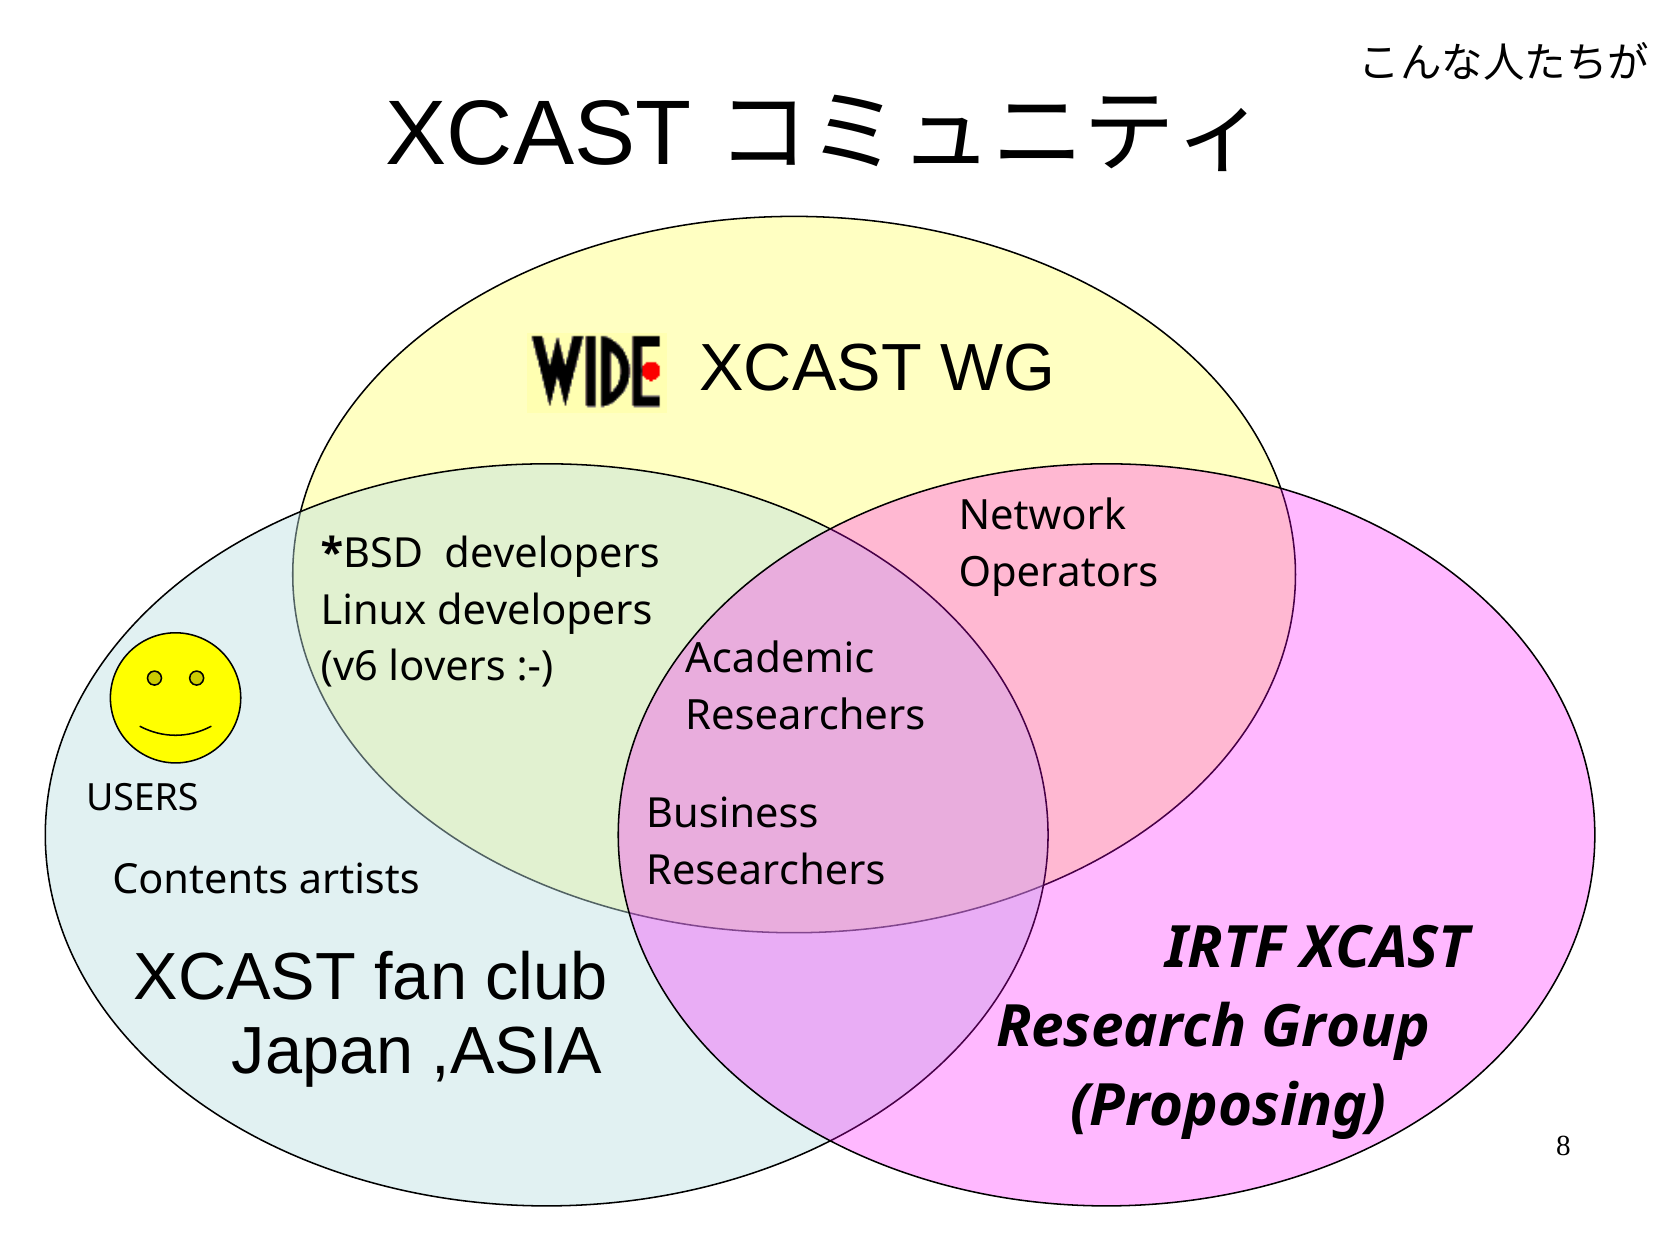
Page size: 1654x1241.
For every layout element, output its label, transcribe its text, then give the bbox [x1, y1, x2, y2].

picture [527, 333, 667, 413]
text_box [110, 632, 241, 763]
text_box IRTF XCAST Research Group (Proposing) [618, 463, 1595, 1206]
text_box XCAST WG [300, 216, 1281, 528]
text_box Network Operators [943, 476, 1174, 607]
text_box こんな人たちが [1343, 21, 1654, 98]
text_box XCAST fan club Japan ,ASIA [45, 463, 830, 1206]
text_box Contents artists [97, 841, 436, 914]
title XCAST コミュニティ [82, 20, 1571, 228]
text_box *BSD developers Linux developers (v6 lovers :-) [305, 515, 676, 701]
text_box Business Researchers [631, 776, 901, 905]
text_box Academic Researchers [670, 620, 941, 750]
text_box USERS [71, 763, 214, 830]
